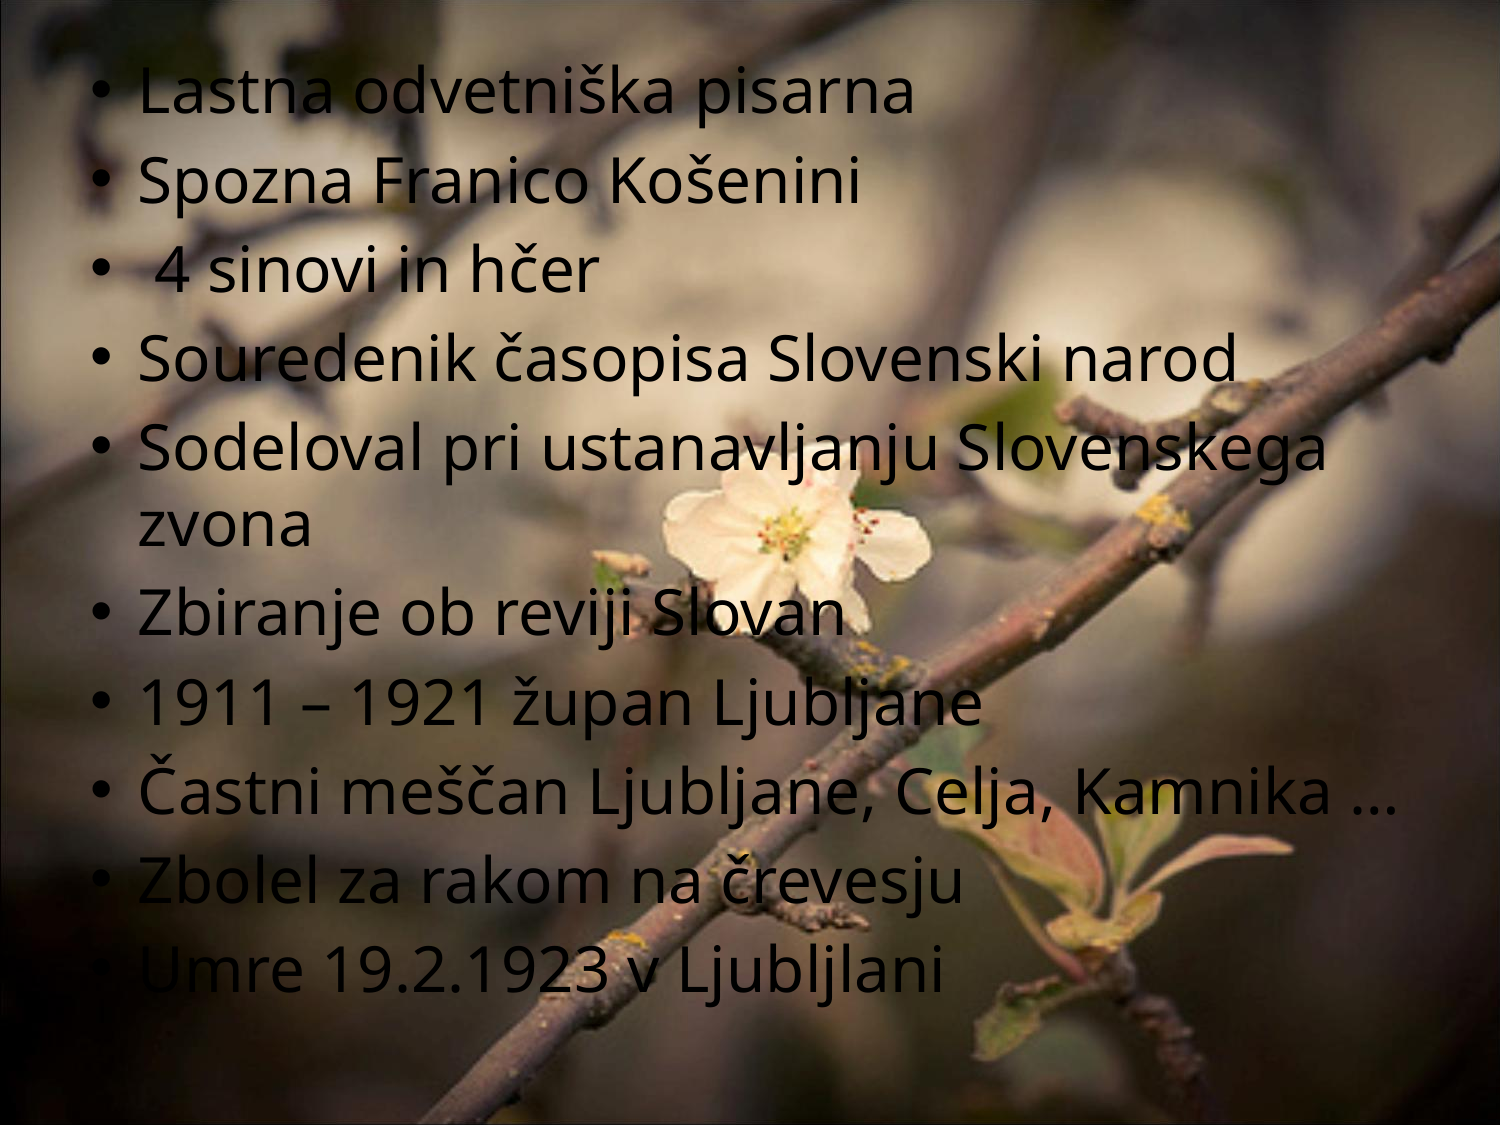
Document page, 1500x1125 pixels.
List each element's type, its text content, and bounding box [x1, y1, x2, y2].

picture [0, 0, 1500, 1125]
list Lastna odvetniška pisarna Spozna Franico Košenini 4 sinovi in hčer Souredenik časopisa Slovenski narod Sodeloval pri ustanavljanju Slovenskega zvona Zbiranje ob reviji Slovan 1911 – 1921 župan Ljubljane Častni meščan Ljubljane, Celja, Kamnika … Zbolel za rakom na črevesju Umre 19.2.1923 v Ljubljlani [75, 42, 1425, 1094]
